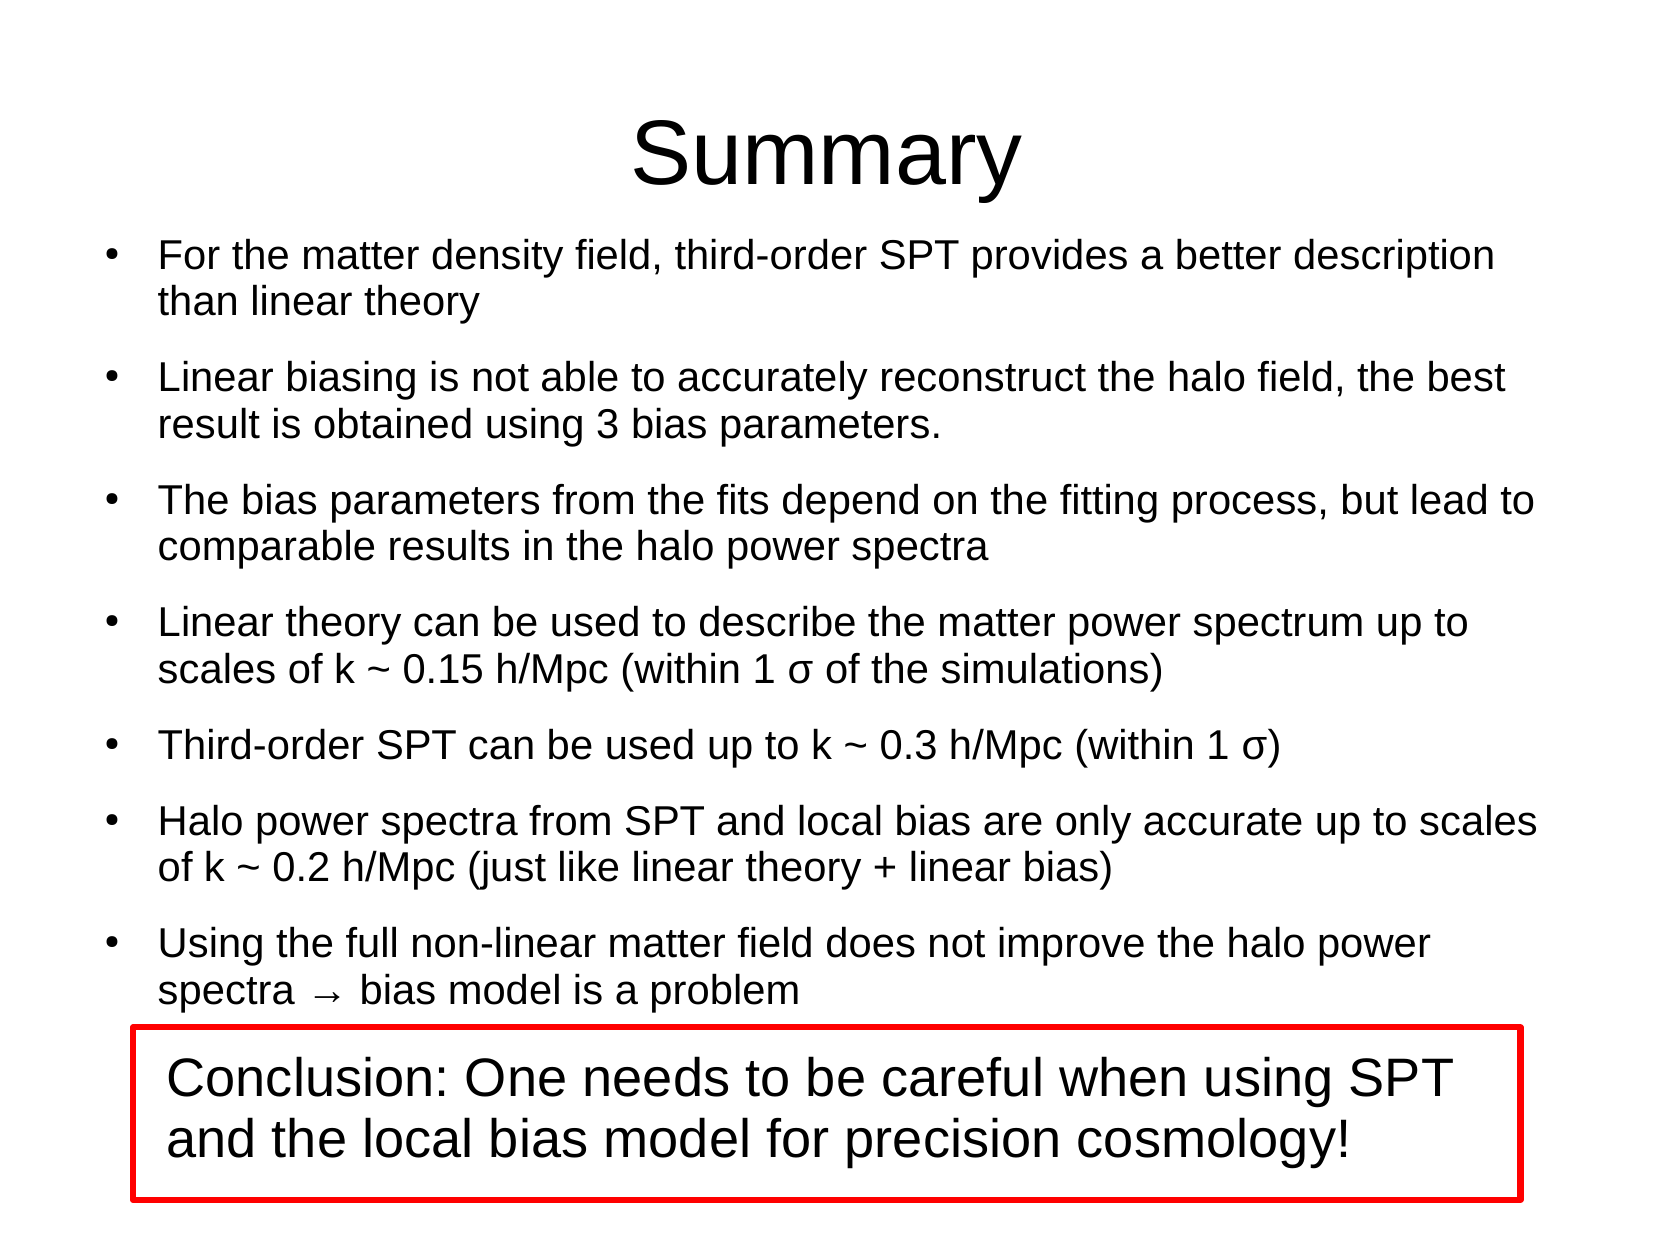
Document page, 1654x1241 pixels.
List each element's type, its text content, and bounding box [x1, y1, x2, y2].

title Summary [82, 49, 1571, 257]
text_box Conclusion: One needs to be careful when using SPT and the local bias model for precision cosmology! [151, 1040, 1540, 1177]
text_box [132, 1027, 1521, 1200]
list For the matter density field, third-order SPT provides a better description than linear theory Linear biasing is not able to accurately reconstruct the halo field, the best result is obtained using 3 bias parameters. The bias parameters from the fits depend on the fitting process, but lead to comparable results in the halo power spectra Linear theory can be used to describe the matter power spectrum up to scales of k ~ 0.15 h/Mpc (within 1 σ of the simulations) Third-order SPT can be used up to k ~ 0.3 h/Mpc (within 1 σ) Halo power spectra from SPT and local bias are only accurate up to scales of k ~ 0.2 h/Mpc (just like linear theory + linear bias) Using the full non-linear matter field does not improve the halo power spectra → bias model is a problem [86, 231, 1576, 1051]
